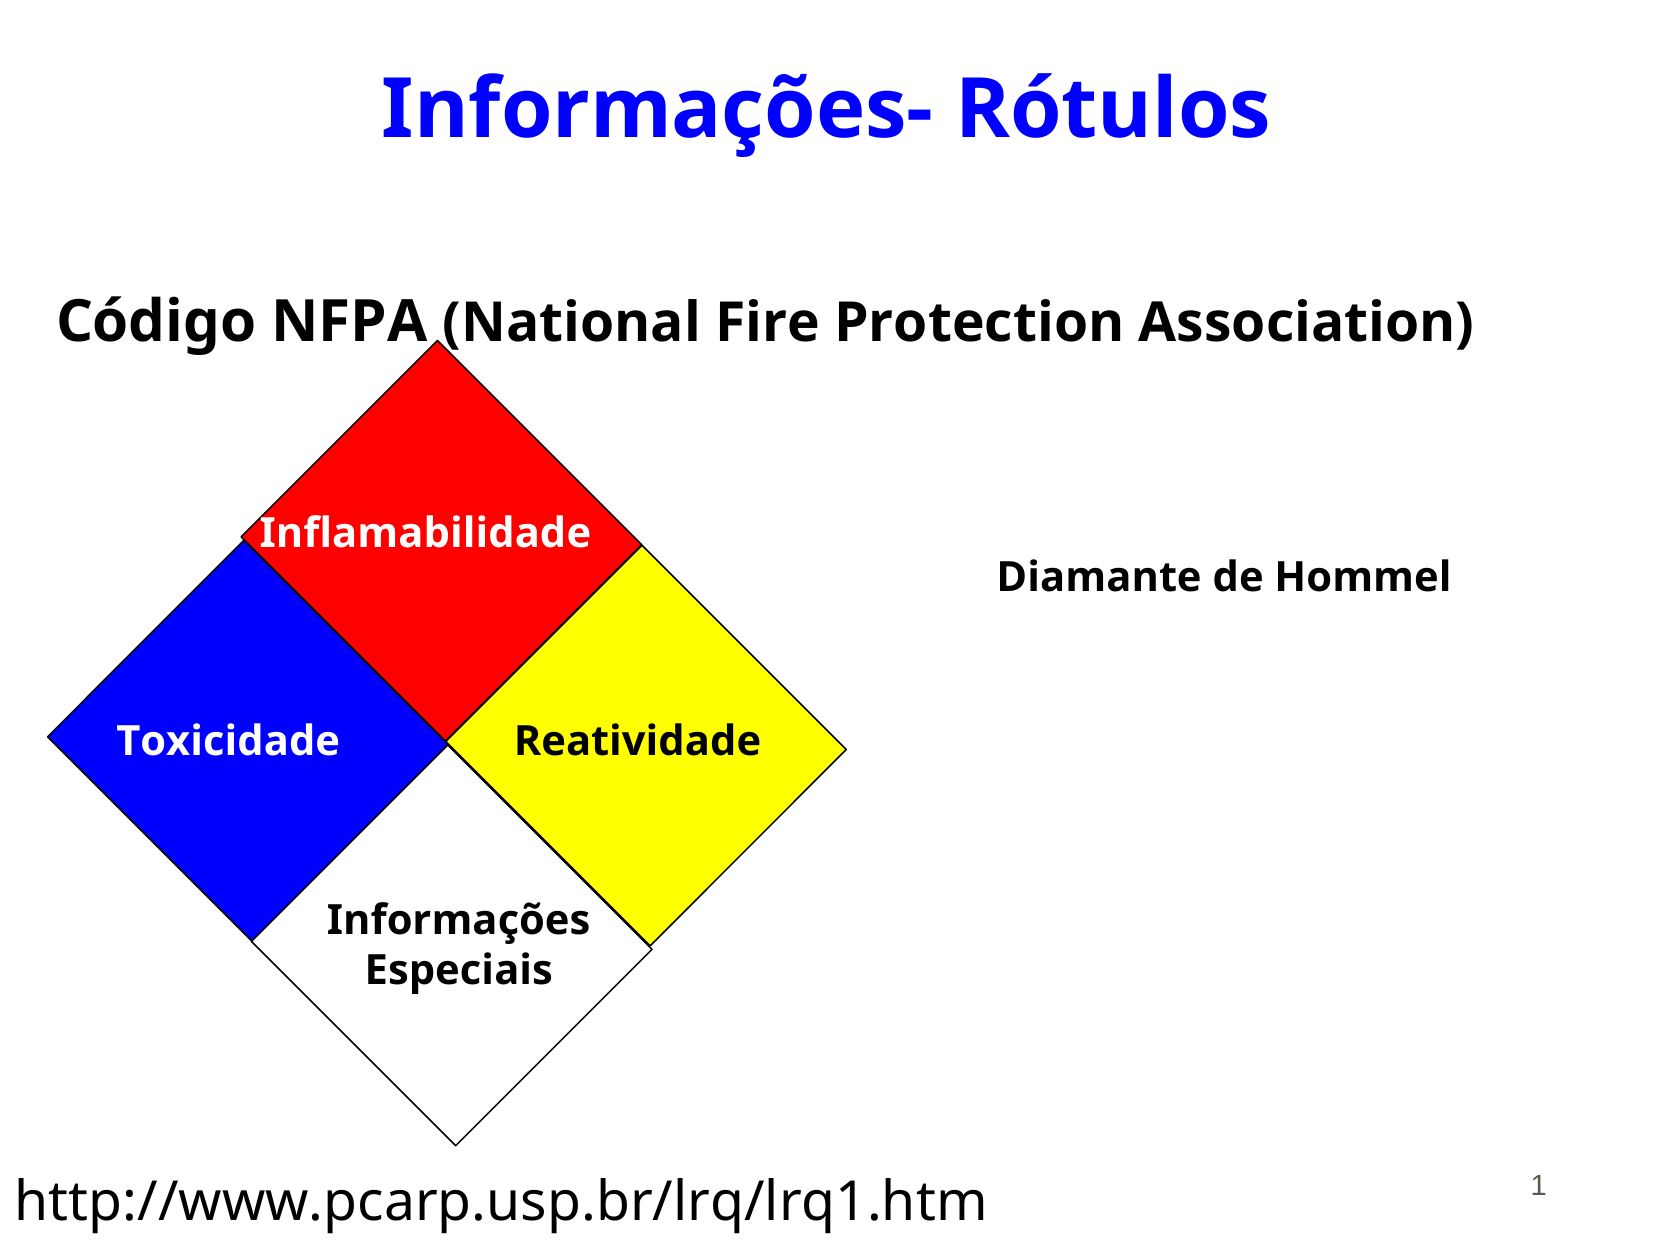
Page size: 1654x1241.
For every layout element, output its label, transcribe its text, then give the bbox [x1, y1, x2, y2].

text_box [279, 340, 595, 498]
text_box Inflamabilidade [244, 498, 607, 564]
text_box Diamante de Hommel [981, 542, 1467, 609]
text_box Reatividade [498, 705, 777, 772]
text_box http://www.pcarp.usp.br/lrq/lrq1.htm [0, 1157, 1172, 1240]
text_box Informações Especiais [312, 885, 606, 1001]
text_box Toxicidade [101, 705, 356, 772]
text_box [47, 510, 847, 1146]
text_box Informações- Rótulos [0, 46, 1654, 163]
text_box <número> [1217, 1126, 1562, 1210]
text_box Código NFPA (National Fire Protection Association) [41, 275, 1490, 361]
